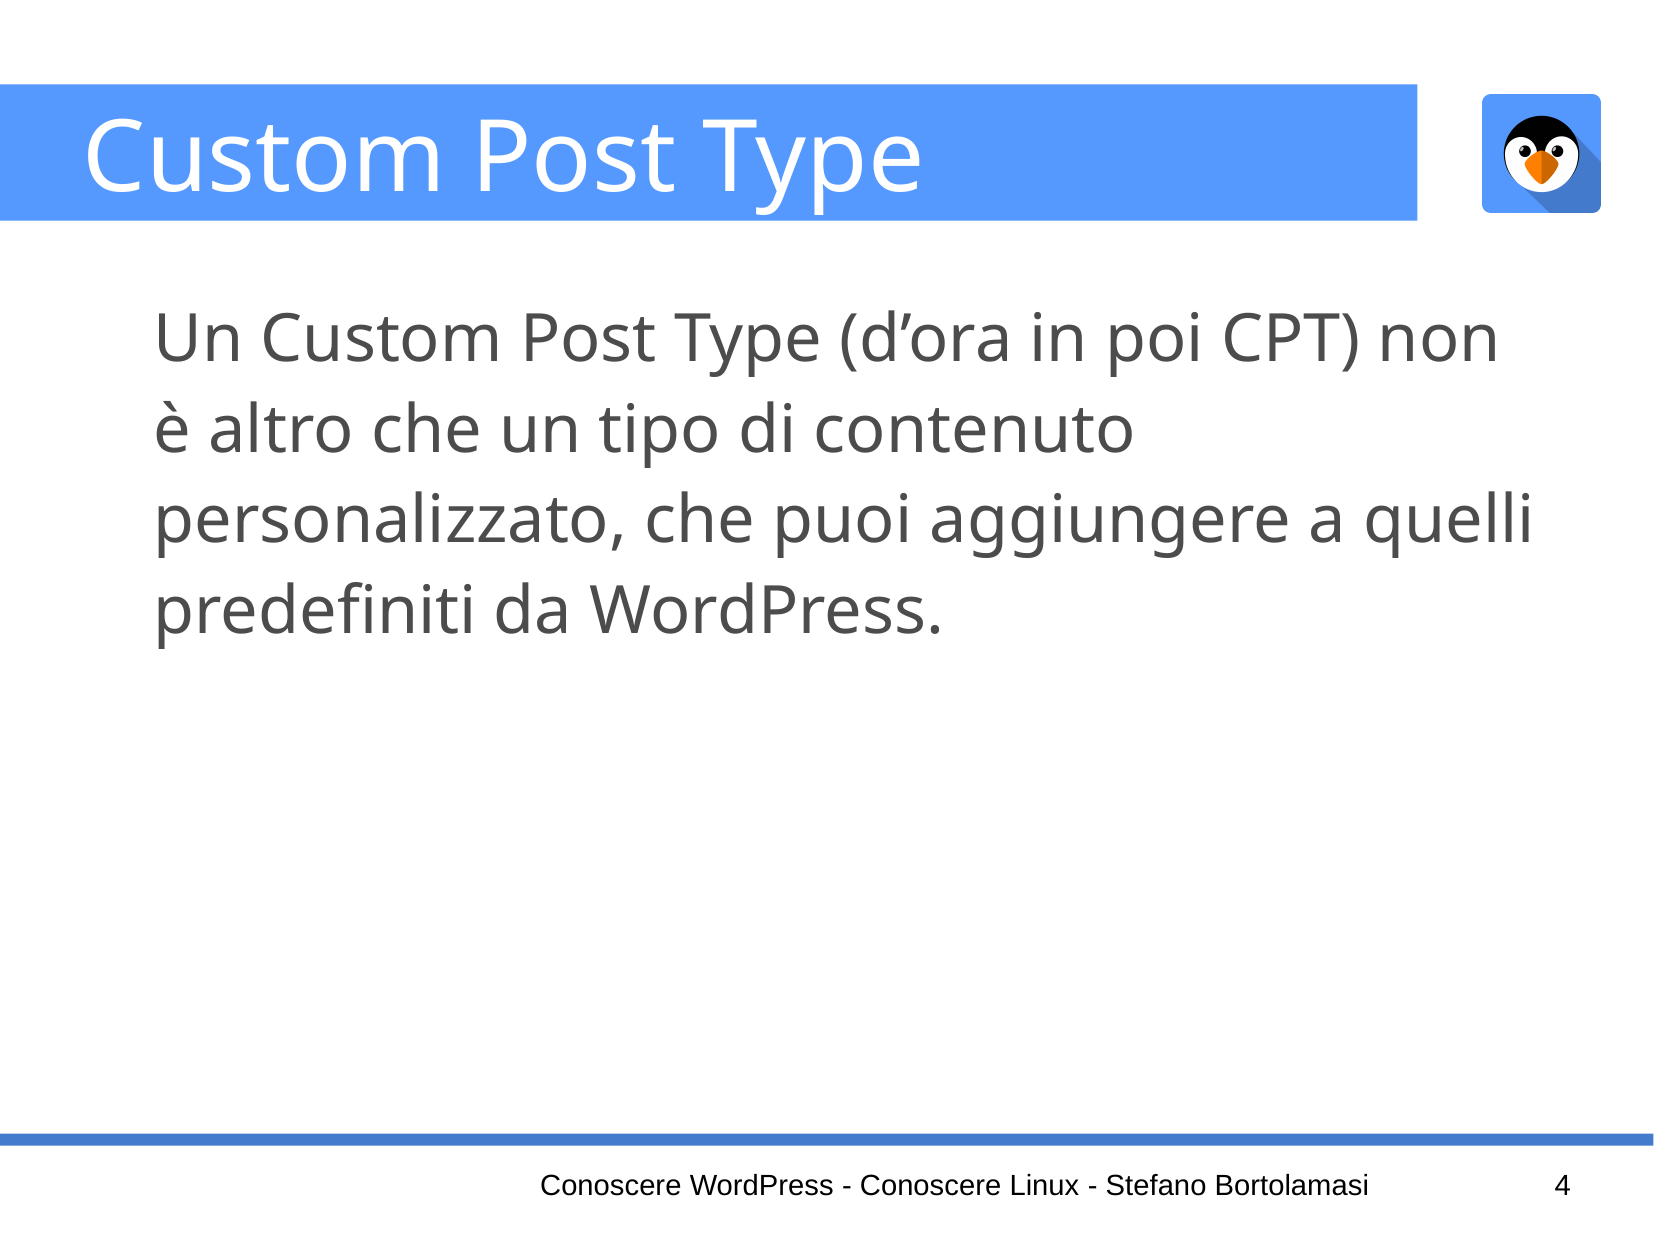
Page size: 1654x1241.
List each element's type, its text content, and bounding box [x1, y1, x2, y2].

title Custom Post Type [0, 94, 1418, 211]
list Un Custom Post Type (d’ora in poi CPT) non è altro che un tipo di contenuto personalizzato, che puoi aggiungere a quelli predefiniti da WordPress. [82, 290, 1538, 1010]
picture [1482, 94, 1601, 213]
